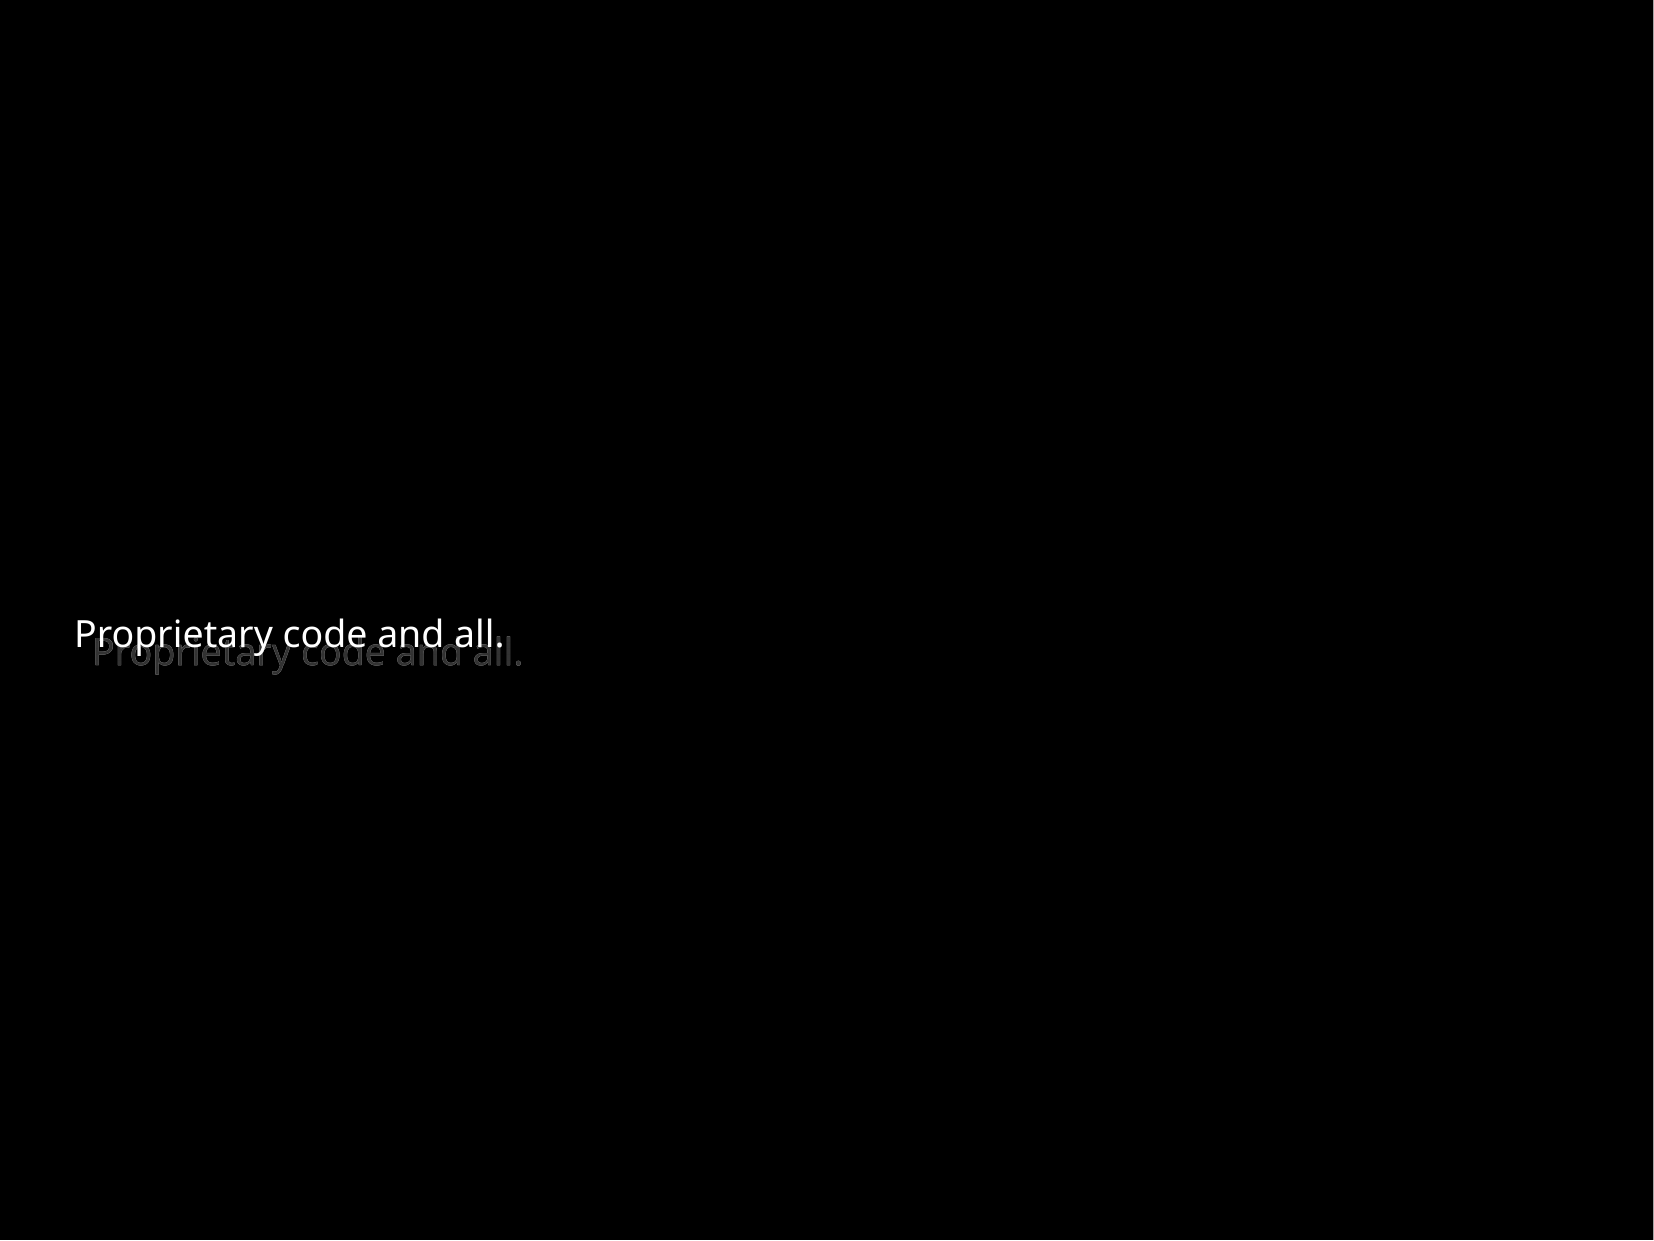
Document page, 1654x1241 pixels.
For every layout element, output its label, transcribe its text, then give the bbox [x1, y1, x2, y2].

text_box Proprietary code and all. [59, 600, 541, 668]
